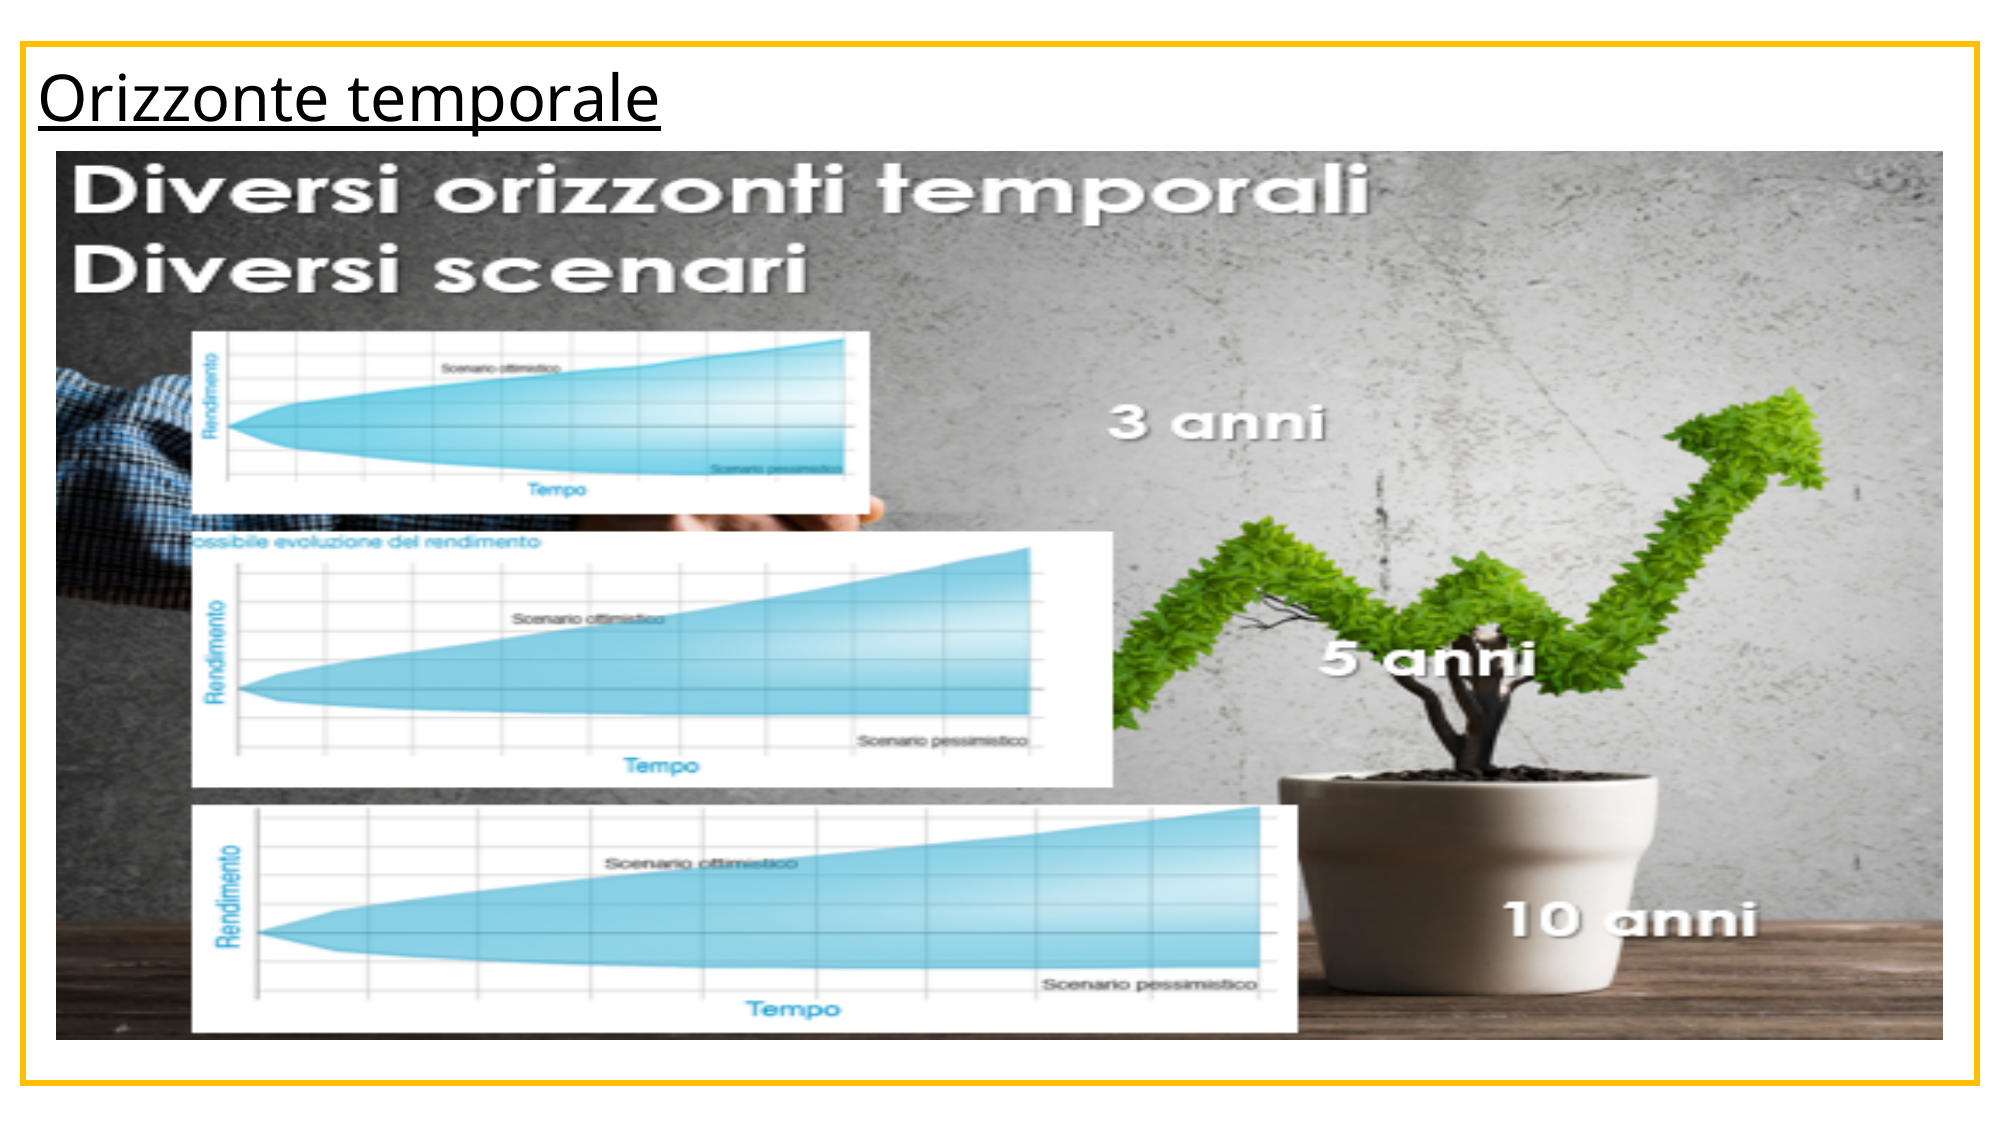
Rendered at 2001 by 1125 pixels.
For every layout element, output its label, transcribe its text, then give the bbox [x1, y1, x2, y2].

text_box Orizzonte temporale [22, 43, 1978, 1083]
picture [56, 151, 1943, 1040]
